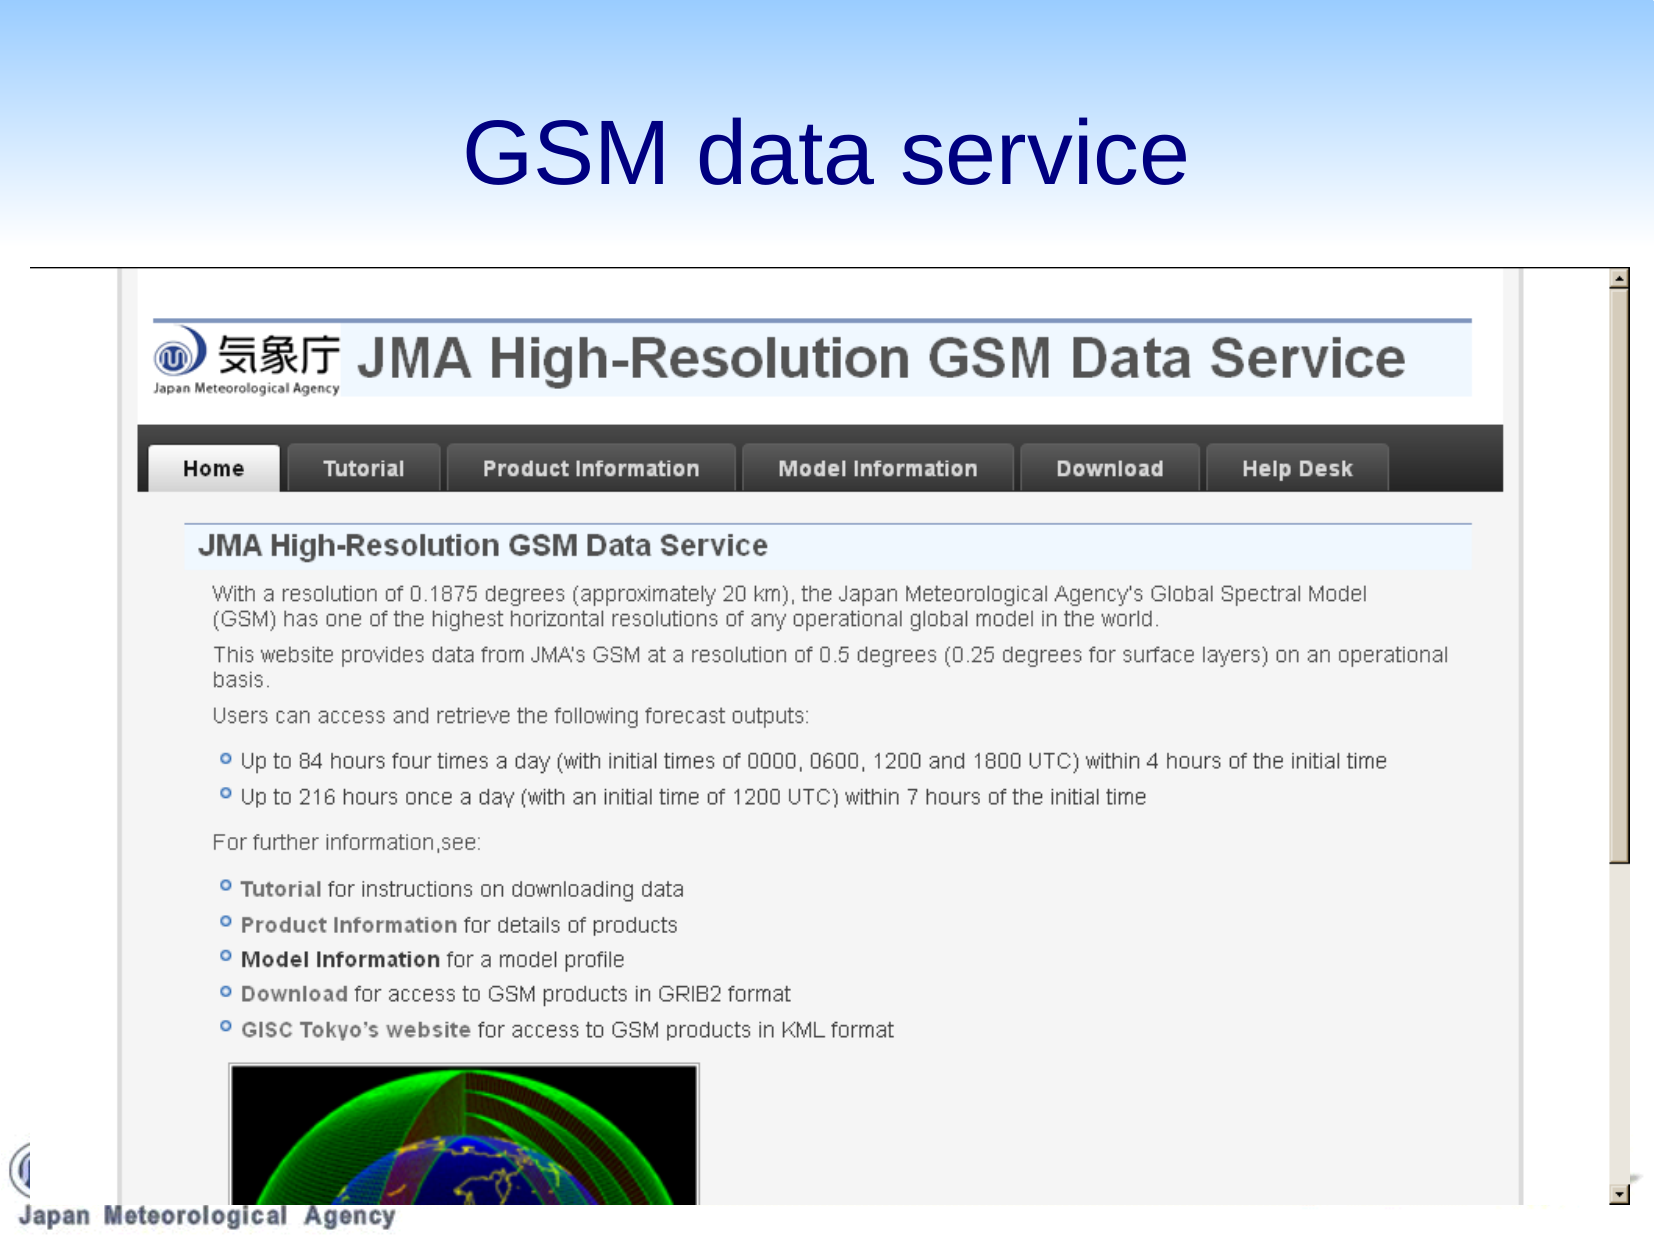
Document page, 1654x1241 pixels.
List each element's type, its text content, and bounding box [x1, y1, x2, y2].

title GSM data service [82, 49, 1571, 257]
picture [1, 267, 1654, 1241]
